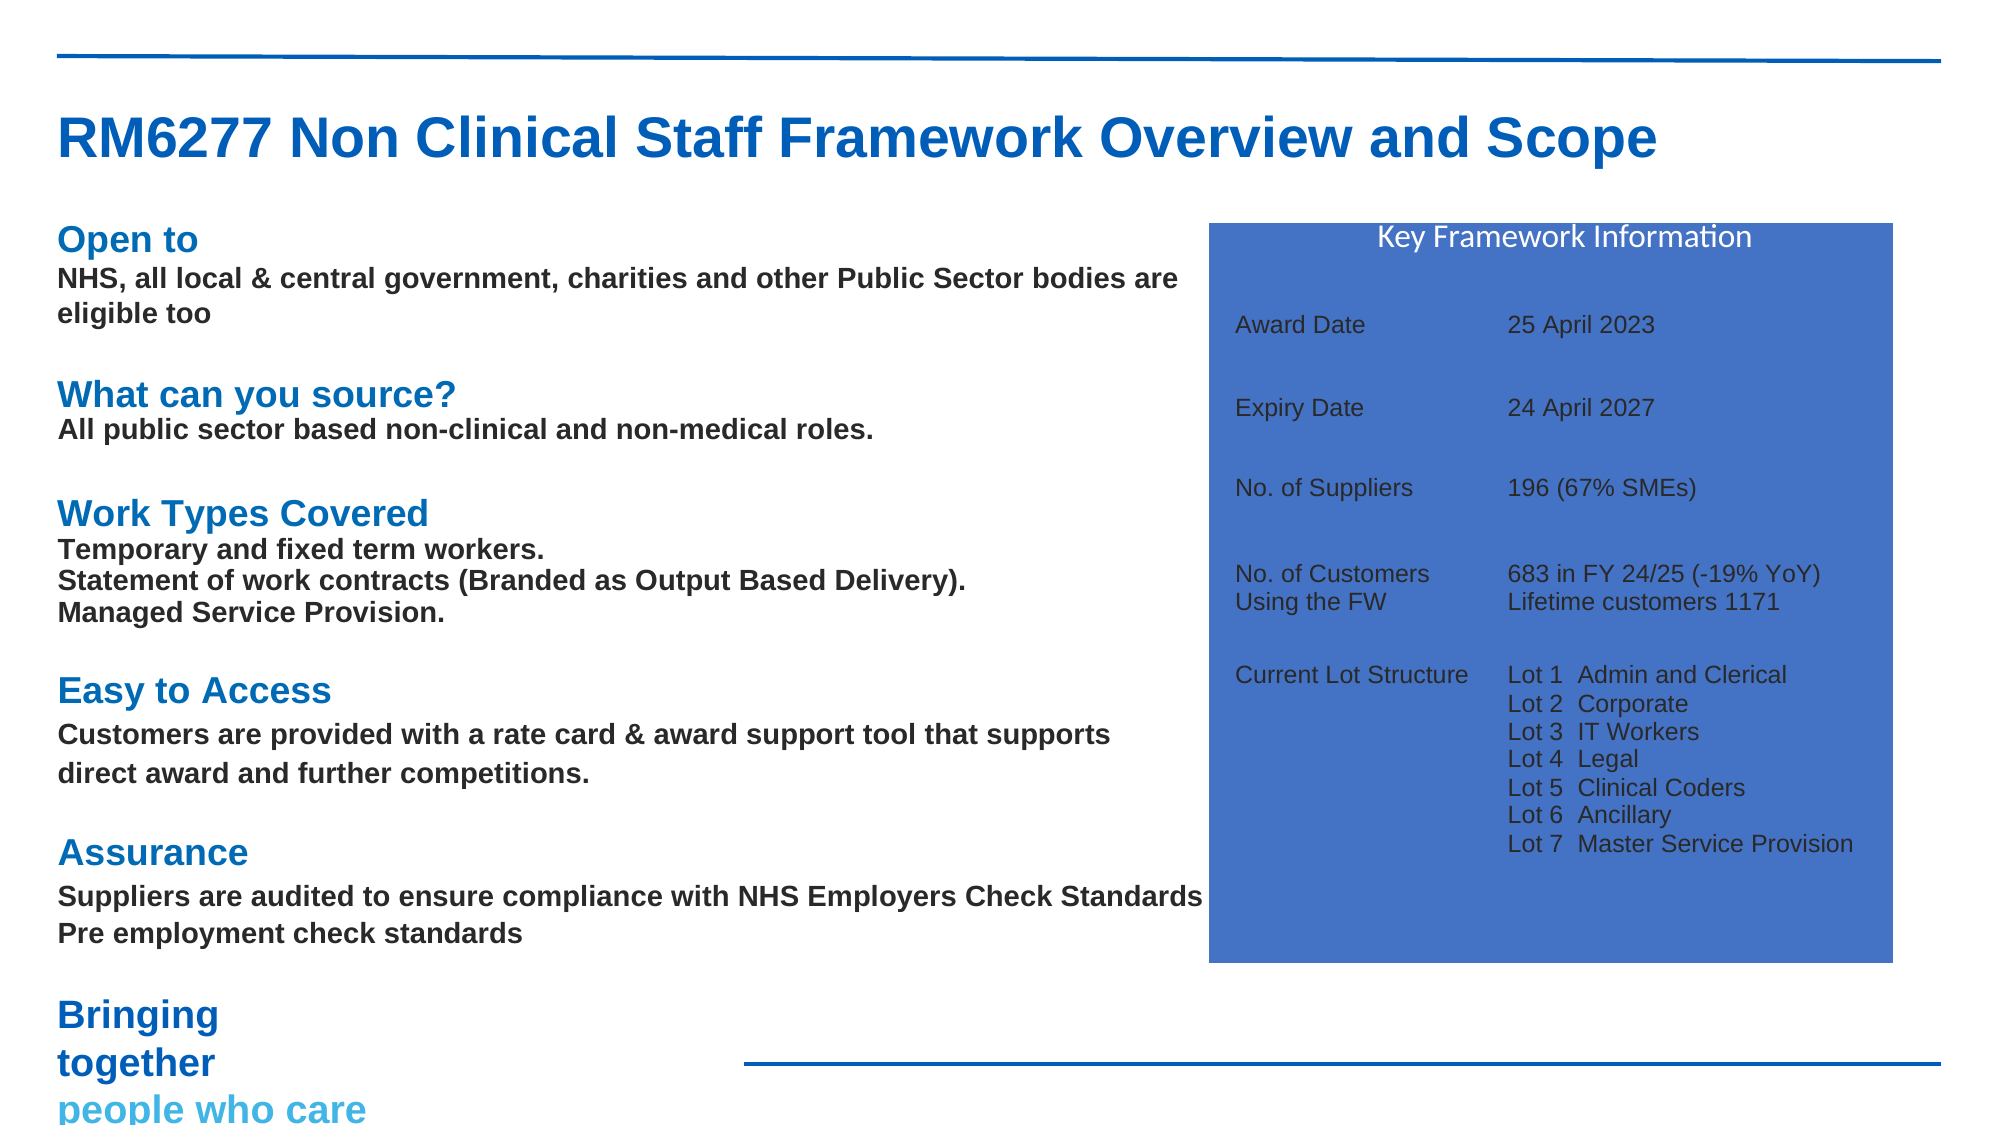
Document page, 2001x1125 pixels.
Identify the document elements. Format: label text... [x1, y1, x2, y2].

title RM6277 Non Clinical Staff Framework Overview and Scope [56, 90, 1836, 194]
table_cell Current Lot Structure [1209, 633, 1481, 903]
table_cell No. of Customers Using the FW [1209, 559, 1481, 633]
table_cell Lot 1 Admin and Clerical Lot 2 Corporate Lot 3 IT Workers Lot 4 Legal Lot 5 Clinical Coders Lot 6 Ancillary Lot 7 Master Service Provision [1481, 633, 1893, 903]
table_cell [1481, 903, 1893, 963]
table_cell 25 April 2023 [1481, 311, 1893, 393]
text_box Bringing together people who care [56, 989, 382, 1069]
table_cell No. of Suppliers [1209, 474, 1481, 559]
table_cell 196 (67% SMEs) [1481, 474, 1893, 559]
table_cell 683 in FY 24/25 (-19% YoY) Lifetime customers 1171 [1481, 559, 1893, 633]
table_cell Expiry Date [1209, 393, 1481, 474]
table_cell Award Date [1209, 311, 1481, 393]
text_box Open to NHS, all local & central government, charities and other Public Sector bodies are eligible too What can you source? All public sector based non-clinical and non-medical roles. Work Types Covered Temporary and fixed term workers. Statement of work contracts (Branded as Output Based Delivery). Managed Service Provision. Easy to Access Customers are provided with a rate card & award support tool that supports direct award and further competitions. Assurance Suppliers are audited to ensure compliance with NHS Employers Check Standards Pre employment check standards [56, 214, 1893, 958]
table_cell [1209, 903, 1481, 963]
table_cell 24 April 2027 [1481, 393, 1893, 474]
table_header Key Framework Information [1209, 223, 1893, 311]
